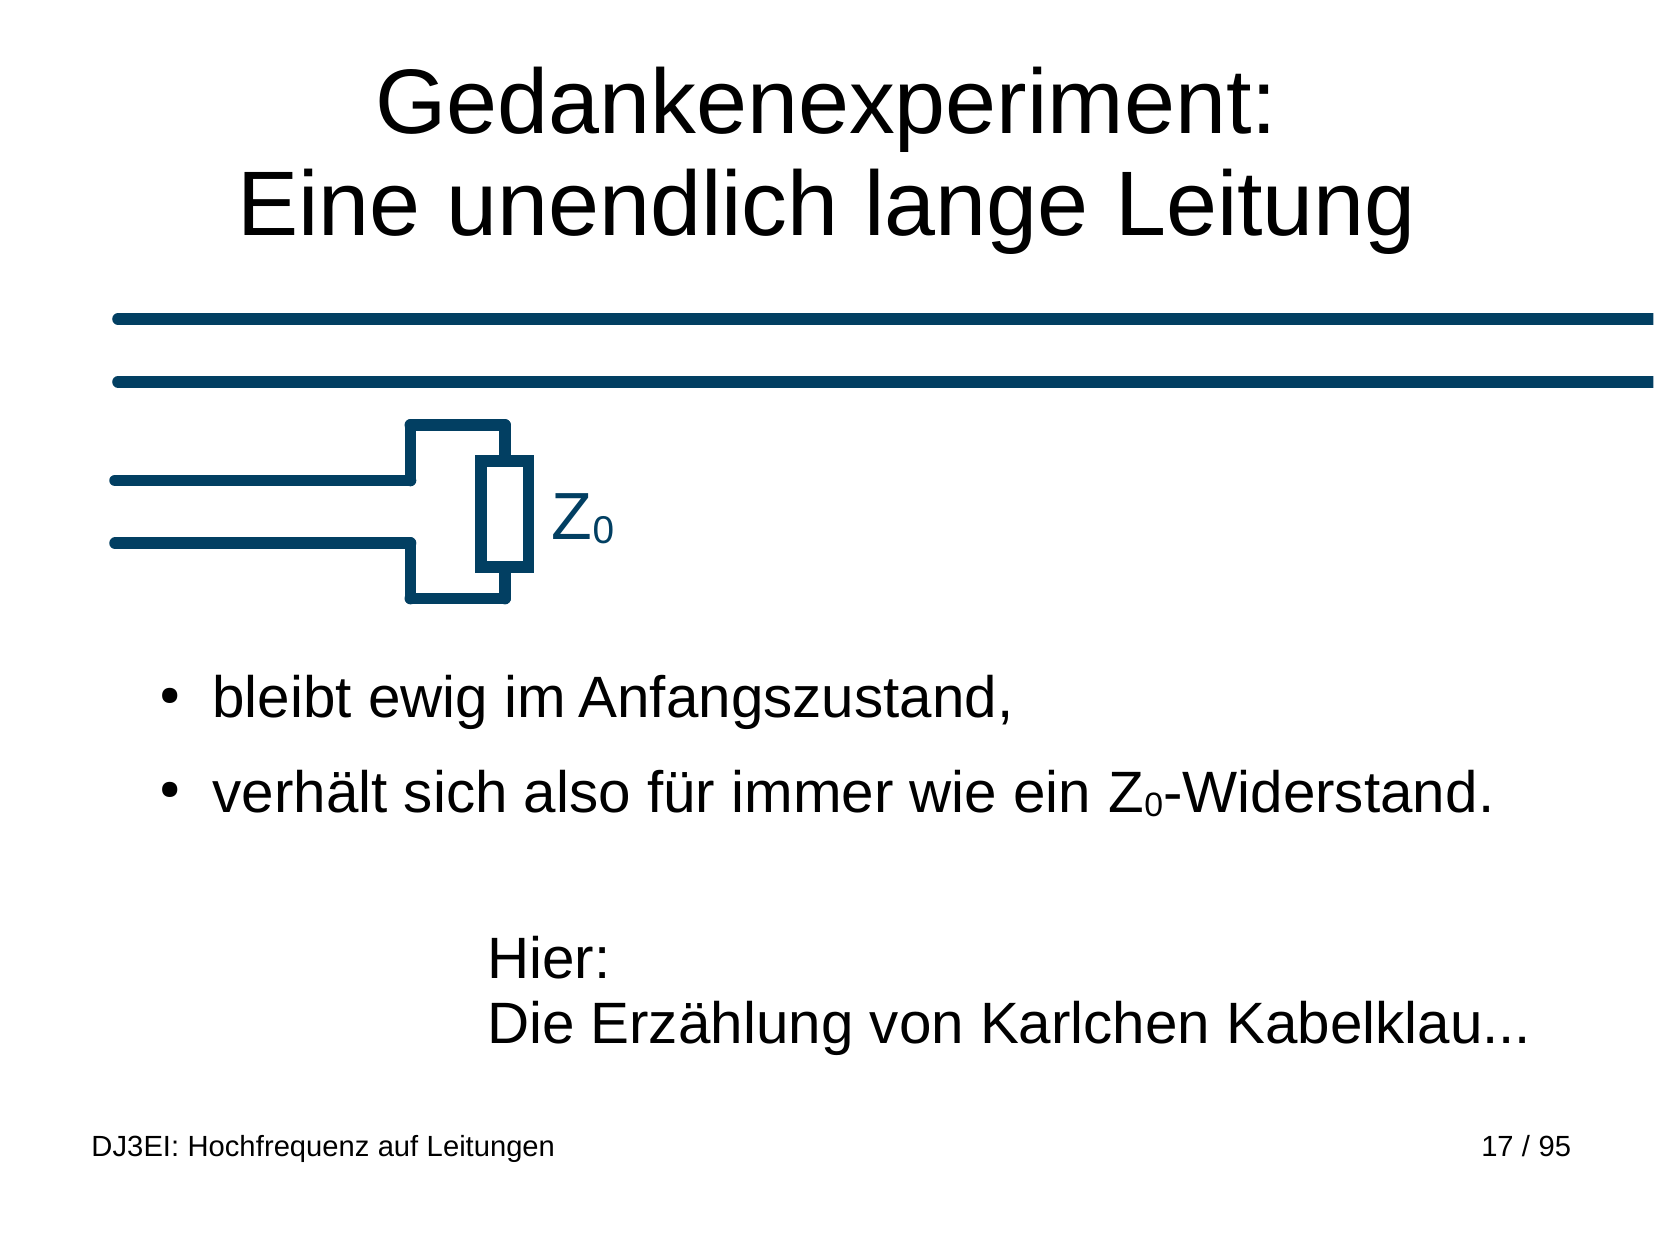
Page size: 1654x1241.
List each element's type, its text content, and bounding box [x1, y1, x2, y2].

text_box Z0 [531, 465, 635, 567]
text_box [481, 460, 529, 567]
list bleibt ewig im Anfangszustand, verhält sich also für immer wie ein Z0-Widerstand. [141, 664, 1536, 957]
title Gedankenexperiment: Eine unendlich lange Leitung [82, 49, 1571, 257]
text_box Hier: Die Erzählung von Karlchen Kabelklau... [472, 918, 1548, 1063]
